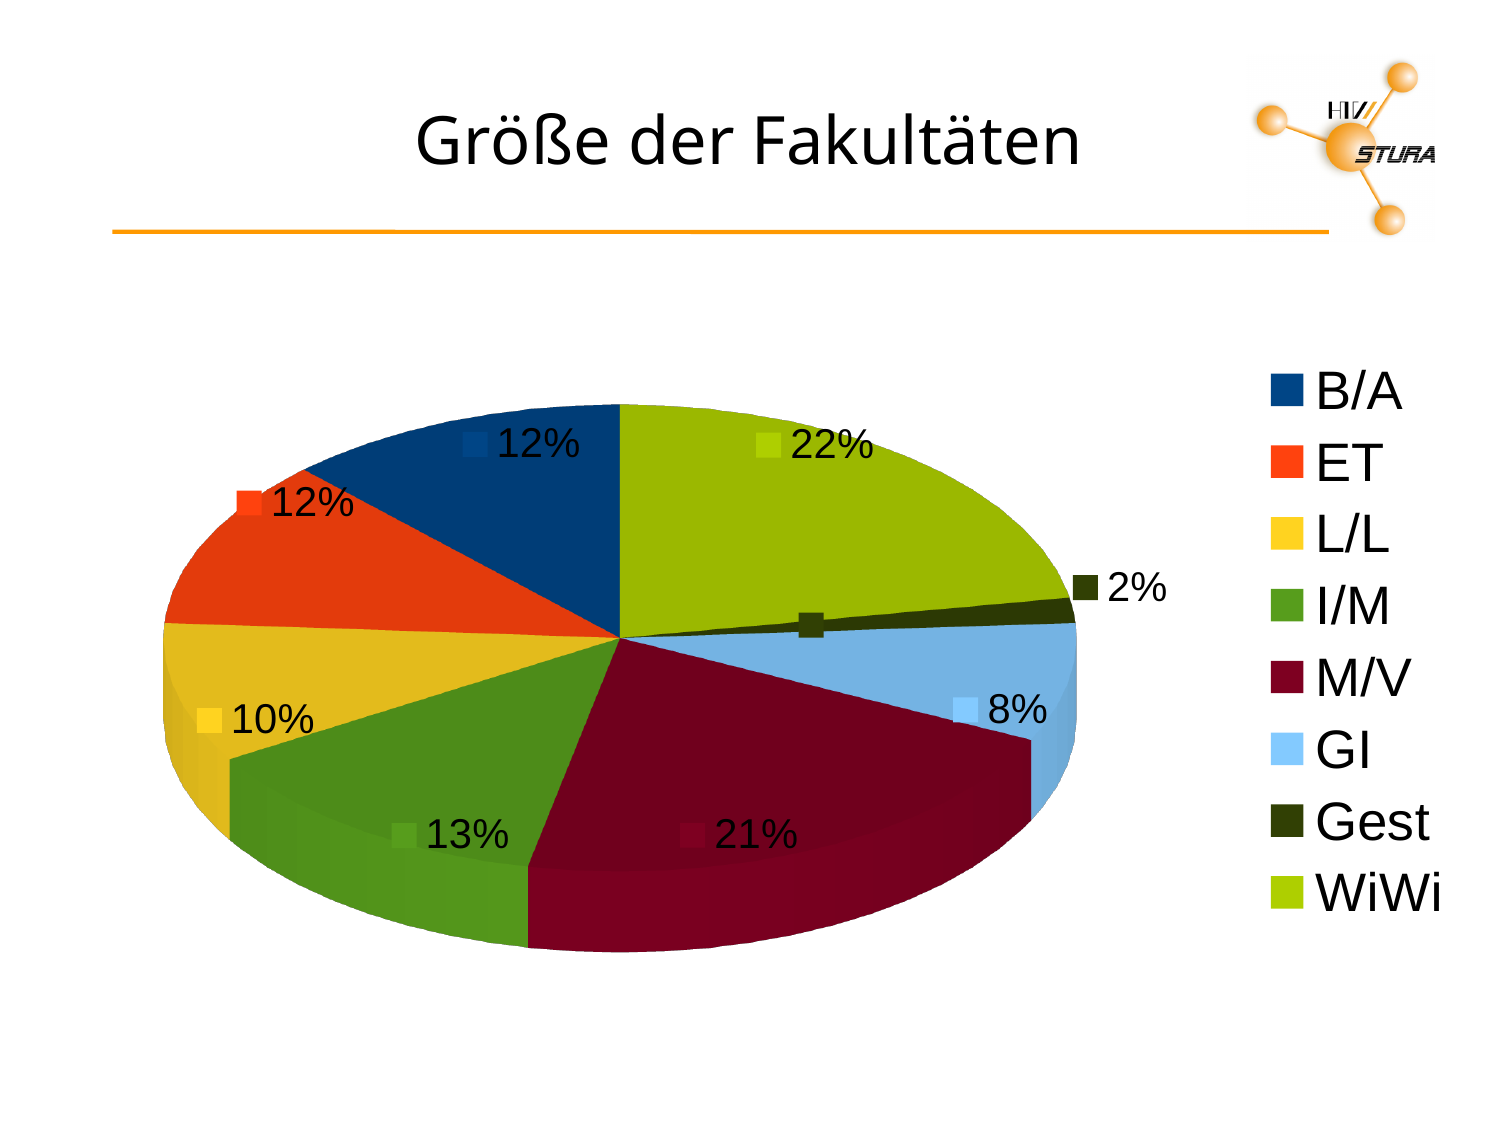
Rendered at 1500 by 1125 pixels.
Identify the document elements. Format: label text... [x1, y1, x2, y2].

chart [0, 275, 1500, 1093]
picture [1246, 54, 1435, 242]
title Größe der Fakultäten [74, 45, 1424, 233]
